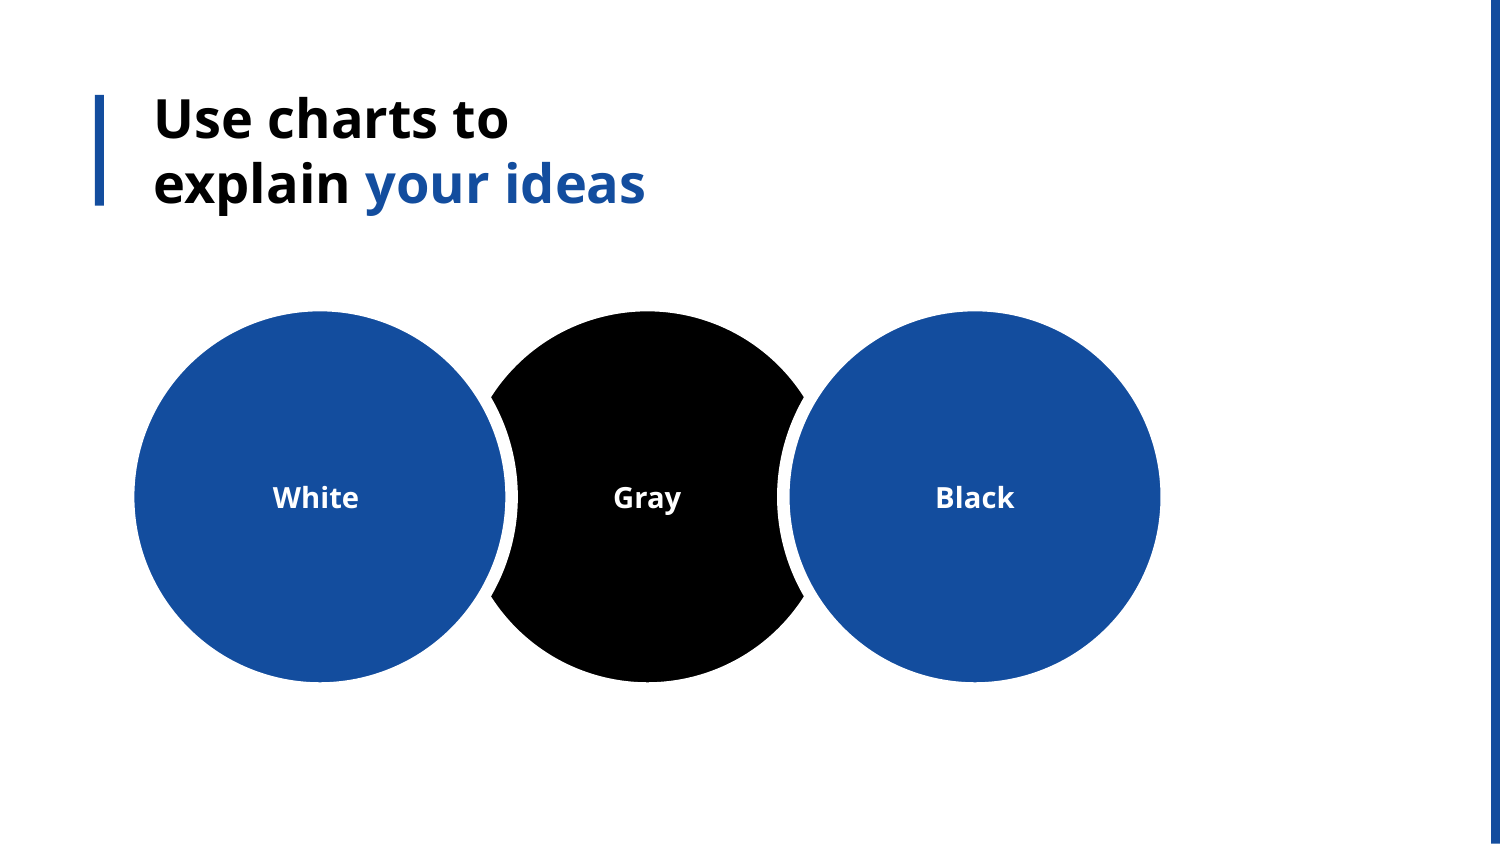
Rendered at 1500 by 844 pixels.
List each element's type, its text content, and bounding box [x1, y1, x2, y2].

text_box Black [783, 305, 1167, 689]
title Use charts to explain your ideas [138, 69, 668, 210]
text_box White [128, 305, 512, 689]
text_box Gray [484, 305, 811, 689]
